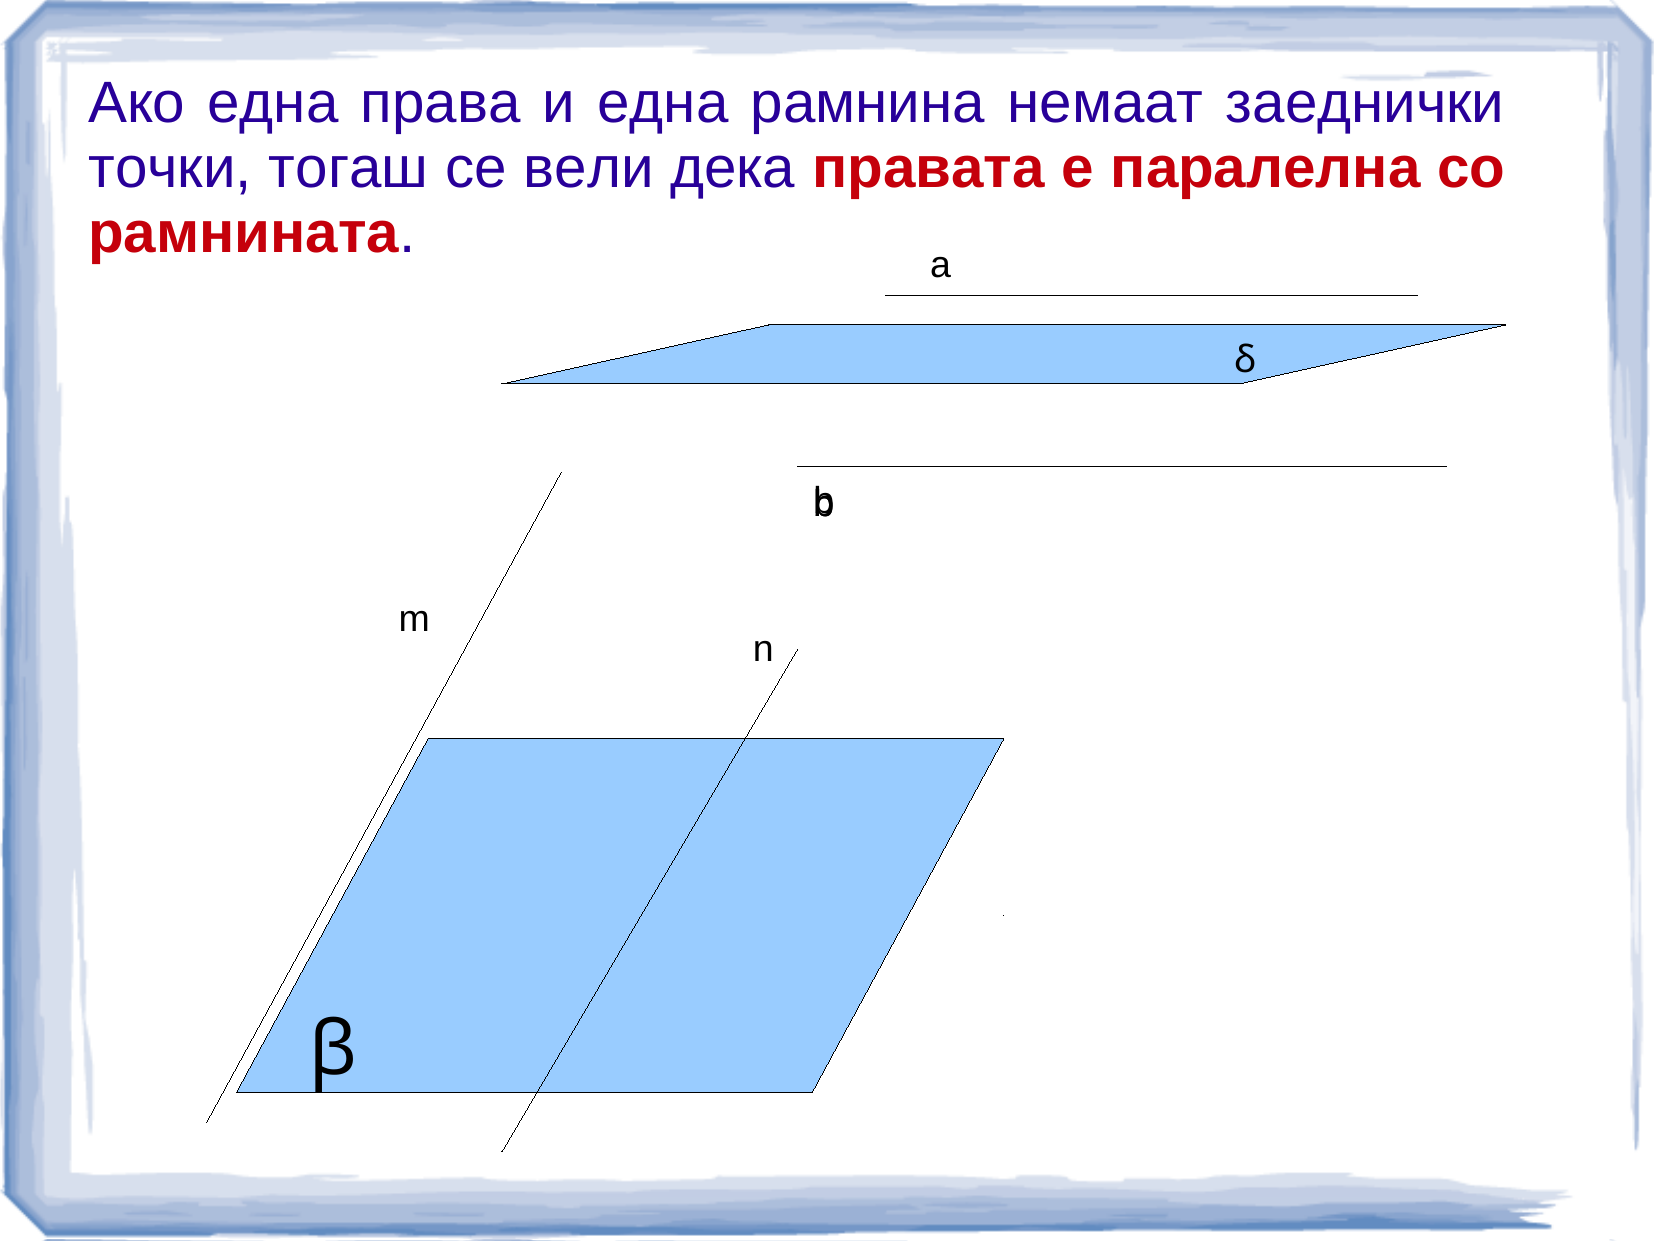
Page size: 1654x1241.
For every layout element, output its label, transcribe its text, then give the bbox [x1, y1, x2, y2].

text_box [1241, 324, 1506, 384]
picture [0, 0, 1654, 1241]
text_box δ [1233, 324, 1241, 430]
text_box [1241, 356, 1250, 370]
text_box n [738, 620, 798, 677]
text_box [236, 738, 1004, 1093]
text_box [501, 324, 1233, 384]
text_box b [798, 472, 857, 532]
text_box β [295, 987, 384, 1093]
text_box a [915, 236, 975, 294]
title Ако една права и една рамнина немаат заеднички точки, тогаш се вели дека правата е паралелна со рамнината. [88, 67, 1506, 266]
text_box m [383, 590, 443, 648]
